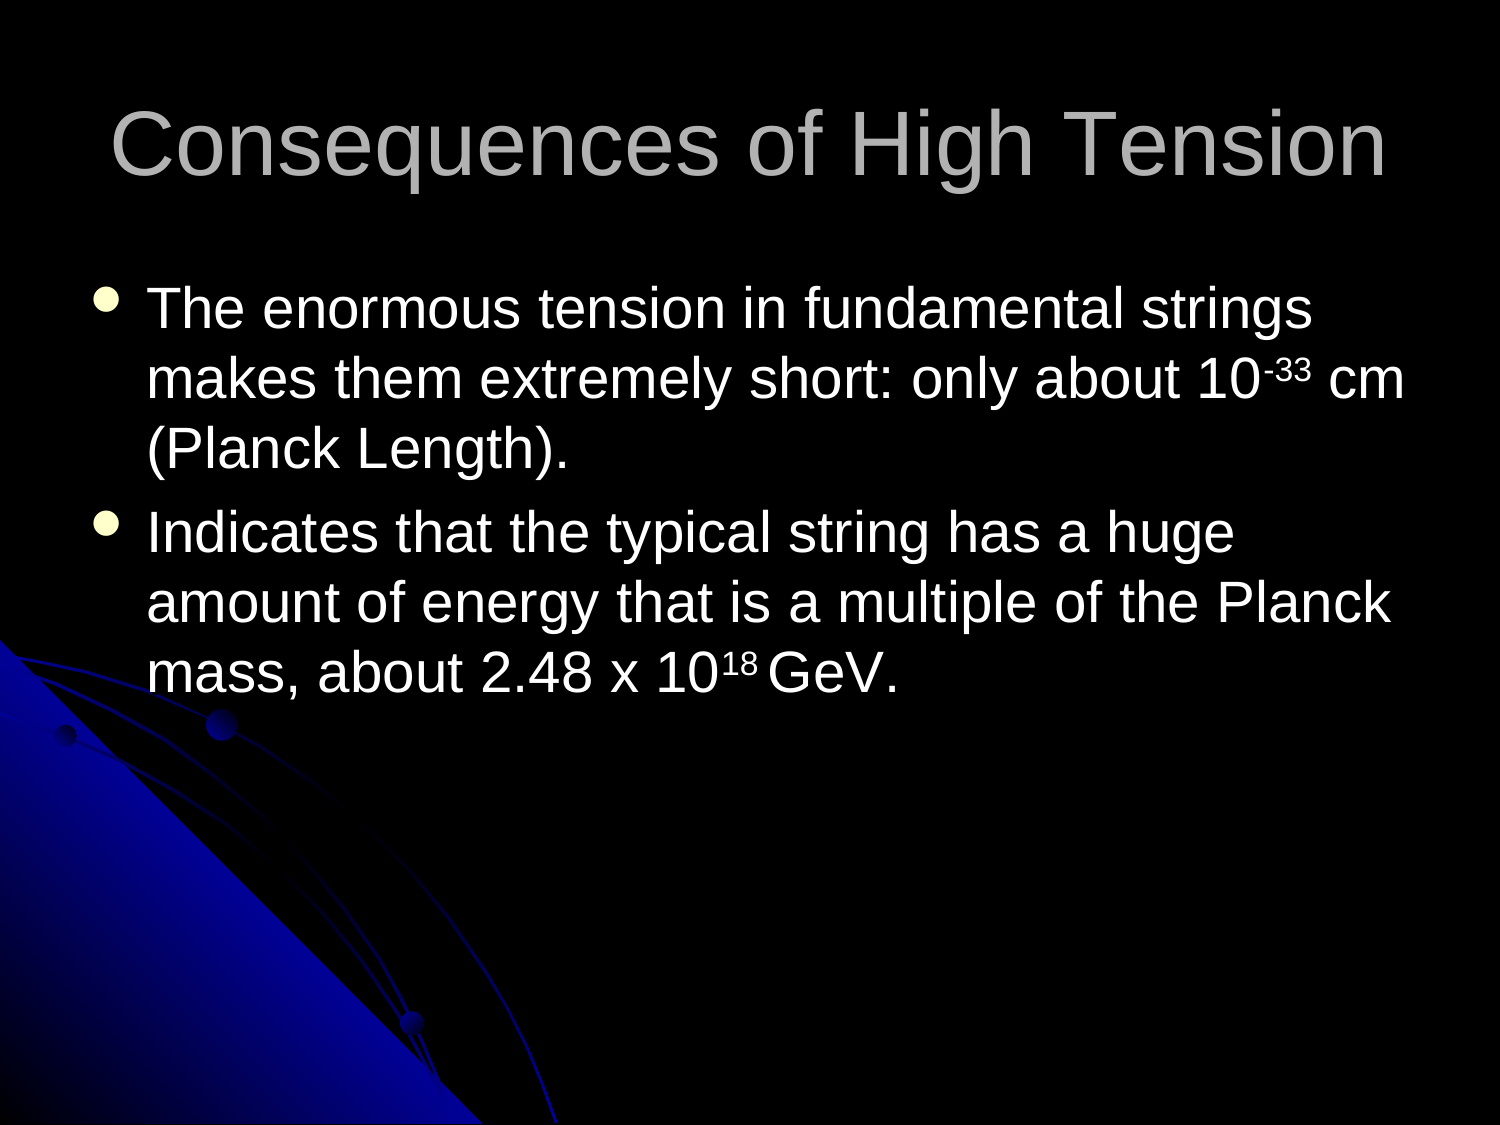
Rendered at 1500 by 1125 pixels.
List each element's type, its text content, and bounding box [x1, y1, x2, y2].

title Consequences of High Tension [75, 45, 1426, 233]
list The enormous tension in fundamental strings makes them extremely short: only about 10-33 cm (Planck Length). Indicates that the typical string has a huge amount of energy that is a multiple of the Planck mass, about 2.48 x 1018 GeV. [75, 262, 1426, 1006]
